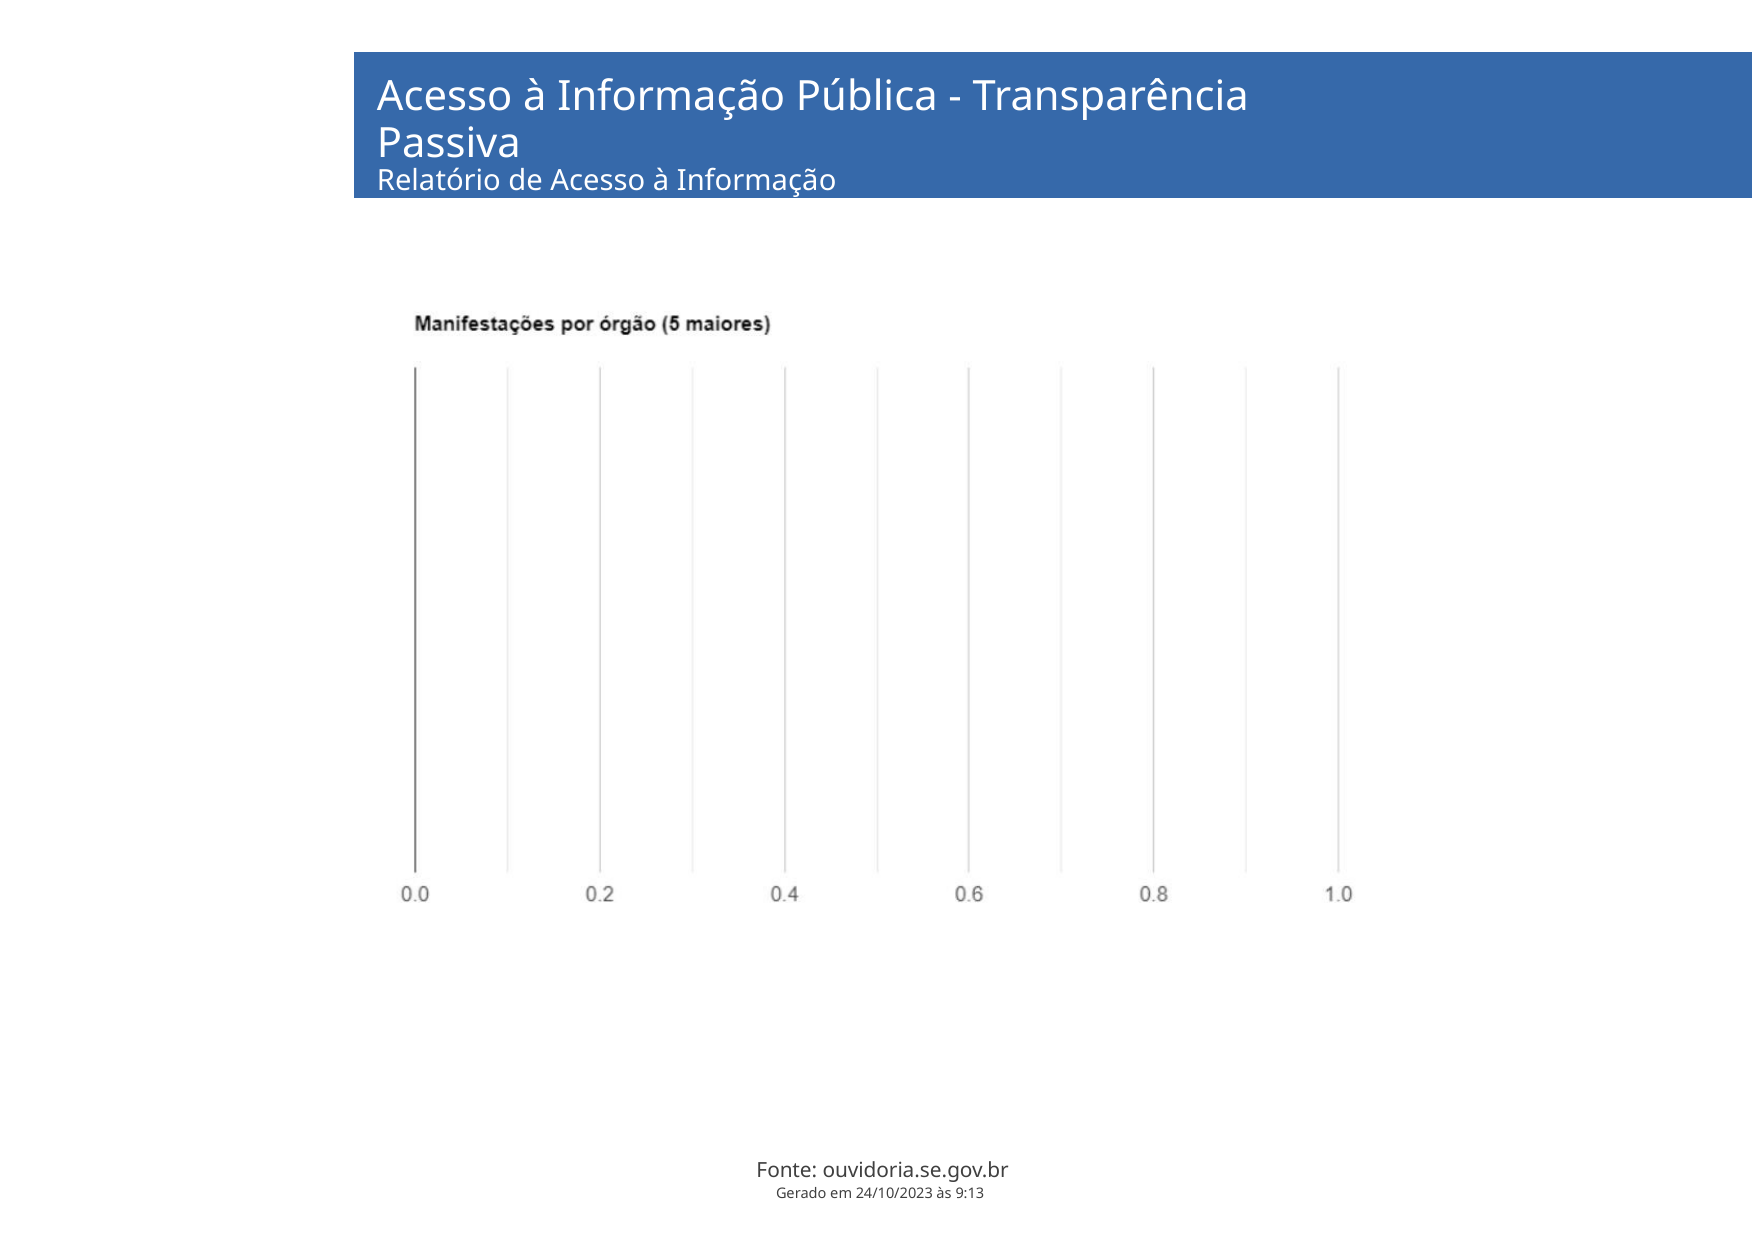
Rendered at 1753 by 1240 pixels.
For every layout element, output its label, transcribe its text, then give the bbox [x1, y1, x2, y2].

text_box Fonte: ouvidoria.se.gov.br Gerado em 24/10/2023 às 9:13 [756, 1158, 1023, 1202]
text_box [155, 211, 1599, 1028]
text_box [354, 52, 1752, 198]
text_box Acesso à Informação Pública - Transparência Passiva Relatório de Acesso à Informação EMSETURSetembro a Setembro de 2023 [376, 72, 1403, 228]
